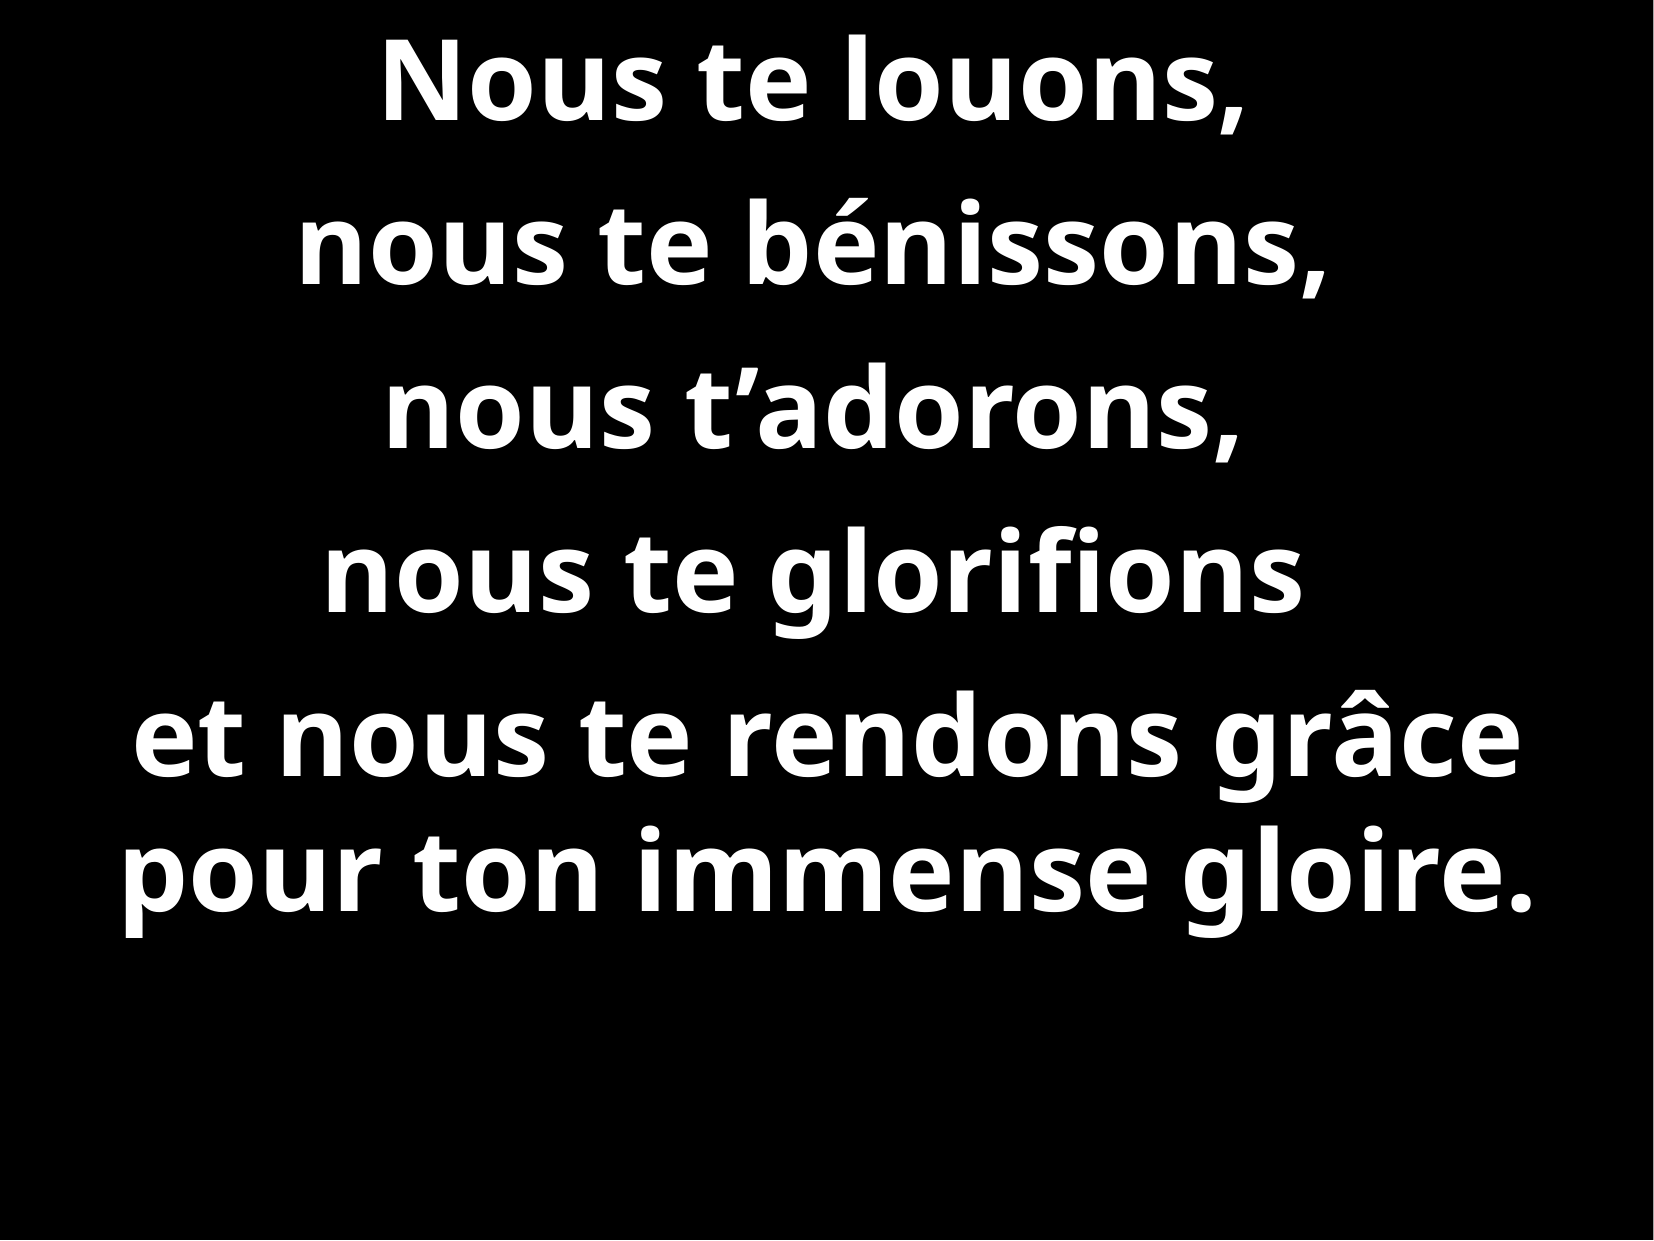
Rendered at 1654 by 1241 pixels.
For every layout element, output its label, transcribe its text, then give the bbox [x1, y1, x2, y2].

list Nous te louons, nous te bénissons, nous t’adorons, nous te glorifions et nous te rendons grâce pour ton immense gloire. [2, 0, 1654, 1241]
